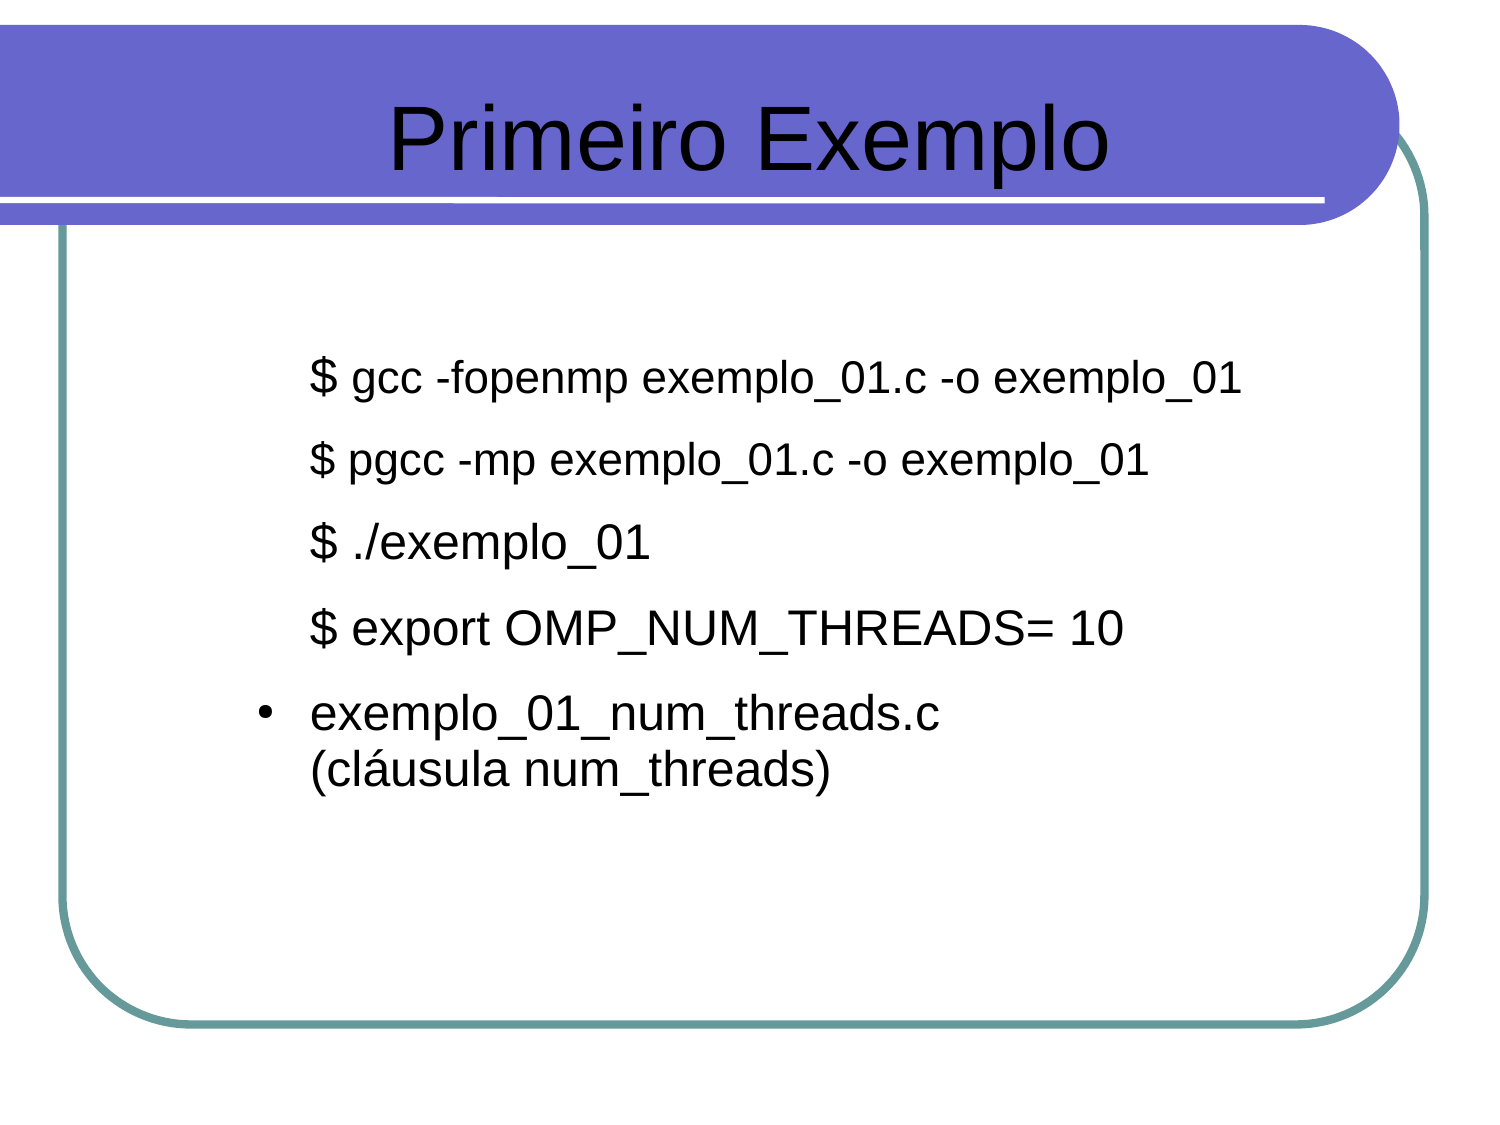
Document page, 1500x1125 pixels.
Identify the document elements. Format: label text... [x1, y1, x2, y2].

title Primeiro Exemplo [75, 44, 1425, 233]
list $ gcc -fopenmp exemplo_01.c -o exemplo_01 $ pgcc -mp exemplo_01.c -o exemplo_01 $ ./exemplo_01 $ export OMP_NUM_THREADS= 10 exemplo_01_num_threads.c (cláusula num_threads) [238, 263, 1335, 1006]
